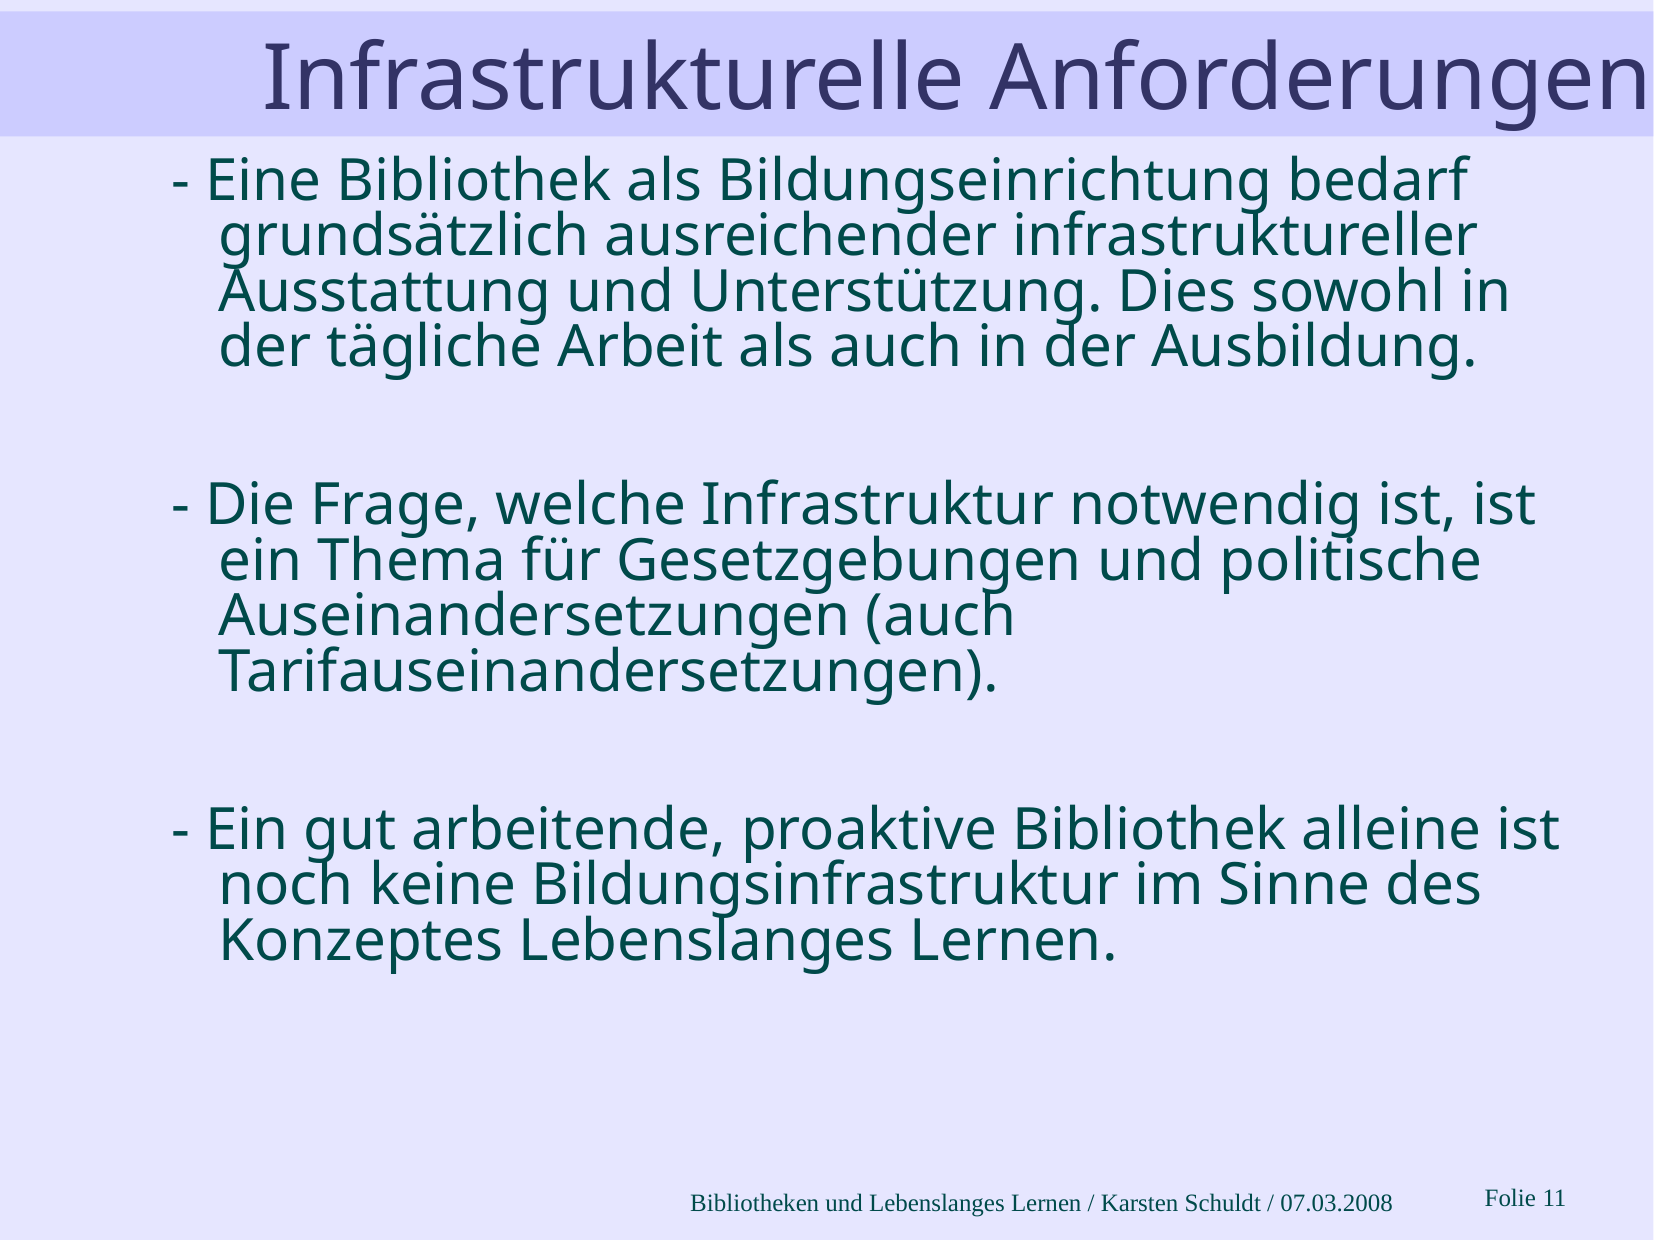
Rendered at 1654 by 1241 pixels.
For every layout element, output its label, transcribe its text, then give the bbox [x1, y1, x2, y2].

list - Eine Bibliothek als Bildungseinrichtung bedarf grundsätzlich ausreichender infrastruktureller Ausstattung und Unterstützung. Dies sowohl in der tägliche Arbeit als auch in der Ausbildung. - Die Frage, welche Infrastruktur notwendig ist, ist ein Thema für Gesetzgebungen und politische Auseinandersetzungen (auch Tarifauseinandersetzungen). - Ein gut arbeitende, proaktive Bibliothek alleine ist noch keine Bildungsinfrastruktur im Sinne des Konzeptes Lebenslanges Lernen. [76, 155, 1565, 1154]
title Infrastrukturelle Anforderungen [0, 0, 1654, 151]
